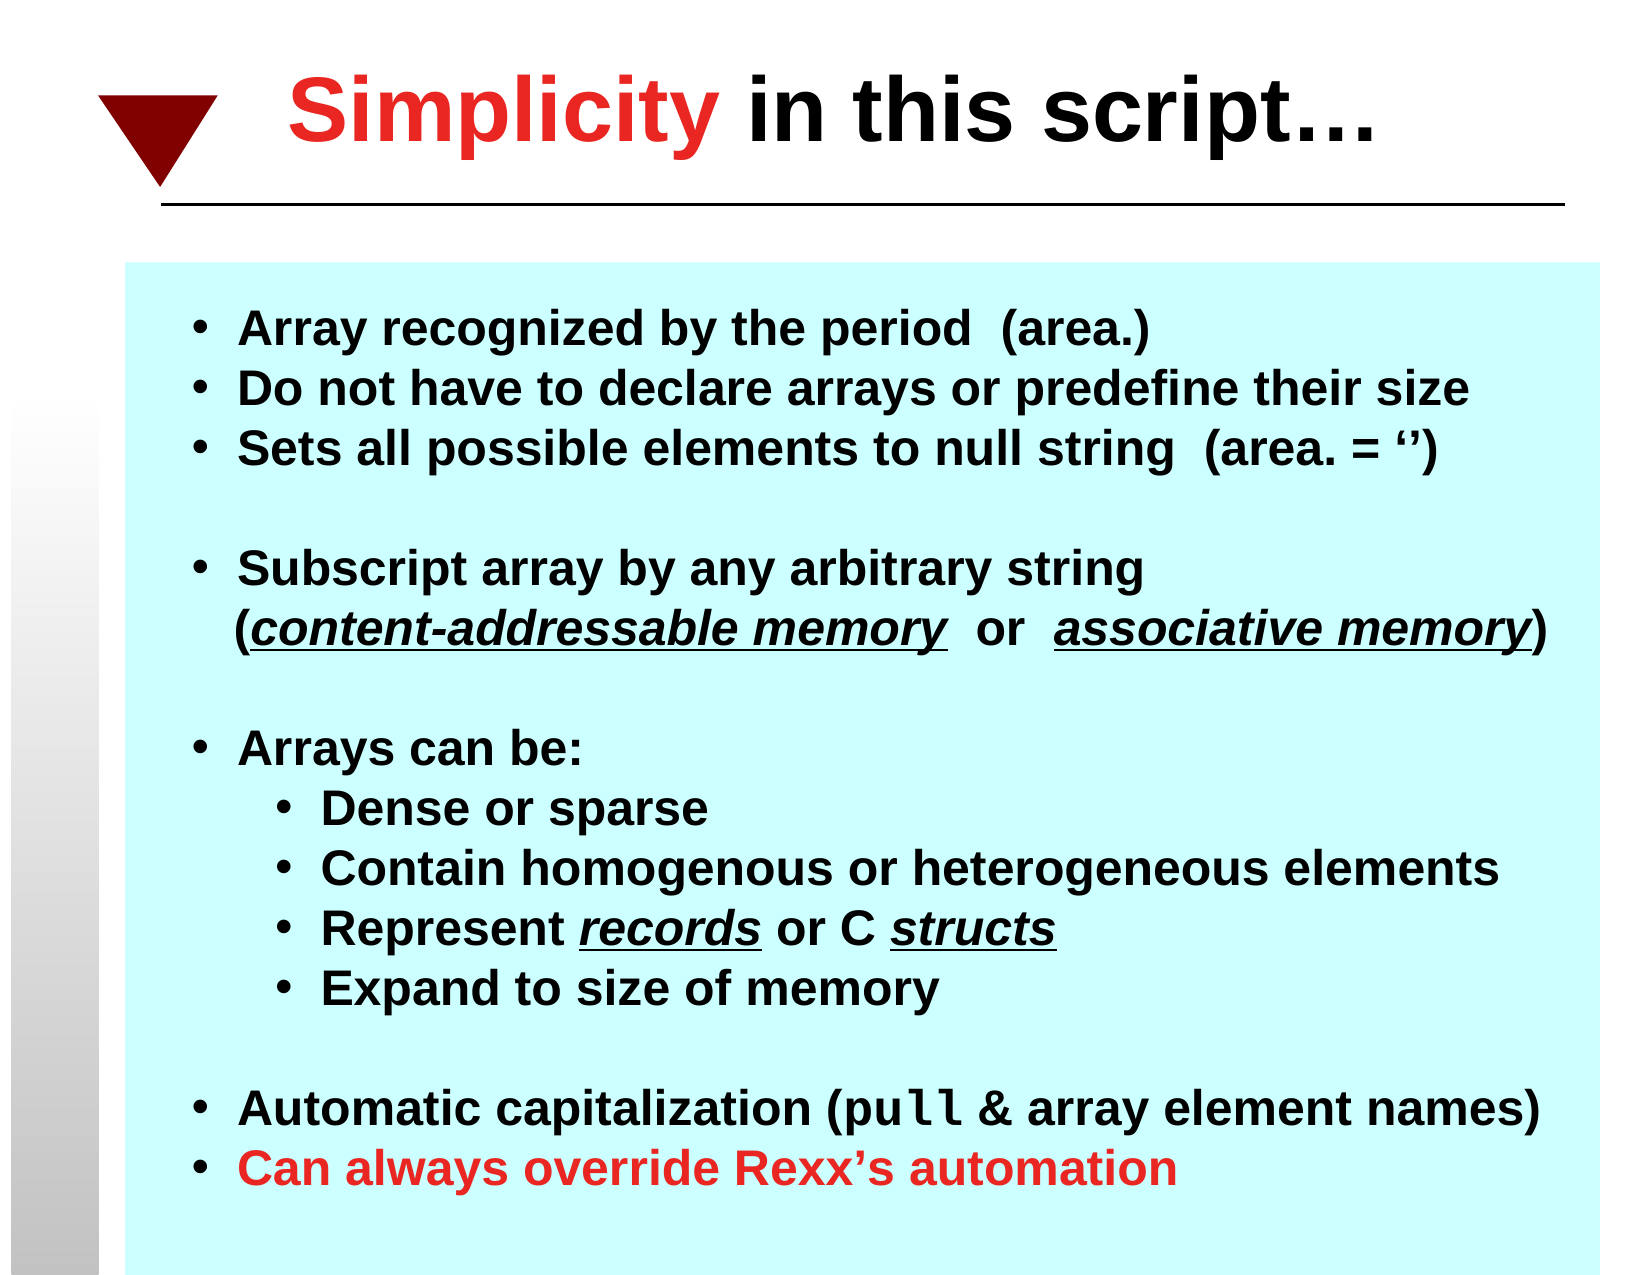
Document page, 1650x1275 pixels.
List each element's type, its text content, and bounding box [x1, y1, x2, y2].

text_box Array recognized by the period (area.) Do not have to declare arrays or predefine their size Sets all possible elements to null string (area. = ‘’) Subscript array by any arbitrary string (content-addressable memory or associative memory) Arrays can be: Dense or sparse Contain homogenous or heterogeneous elements Represent records or C structs Expand to size of memory Automatic capitalization (pull & array element names) Can always override Rexx’s automation [174, 287, 1650, 1205]
list Simplicity in this script… [287, 62, 1525, 163]
text_box [98, 95, 218, 187]
text_box [11, 396, 99, 1275]
text_box [125, 262, 1600, 1275]
